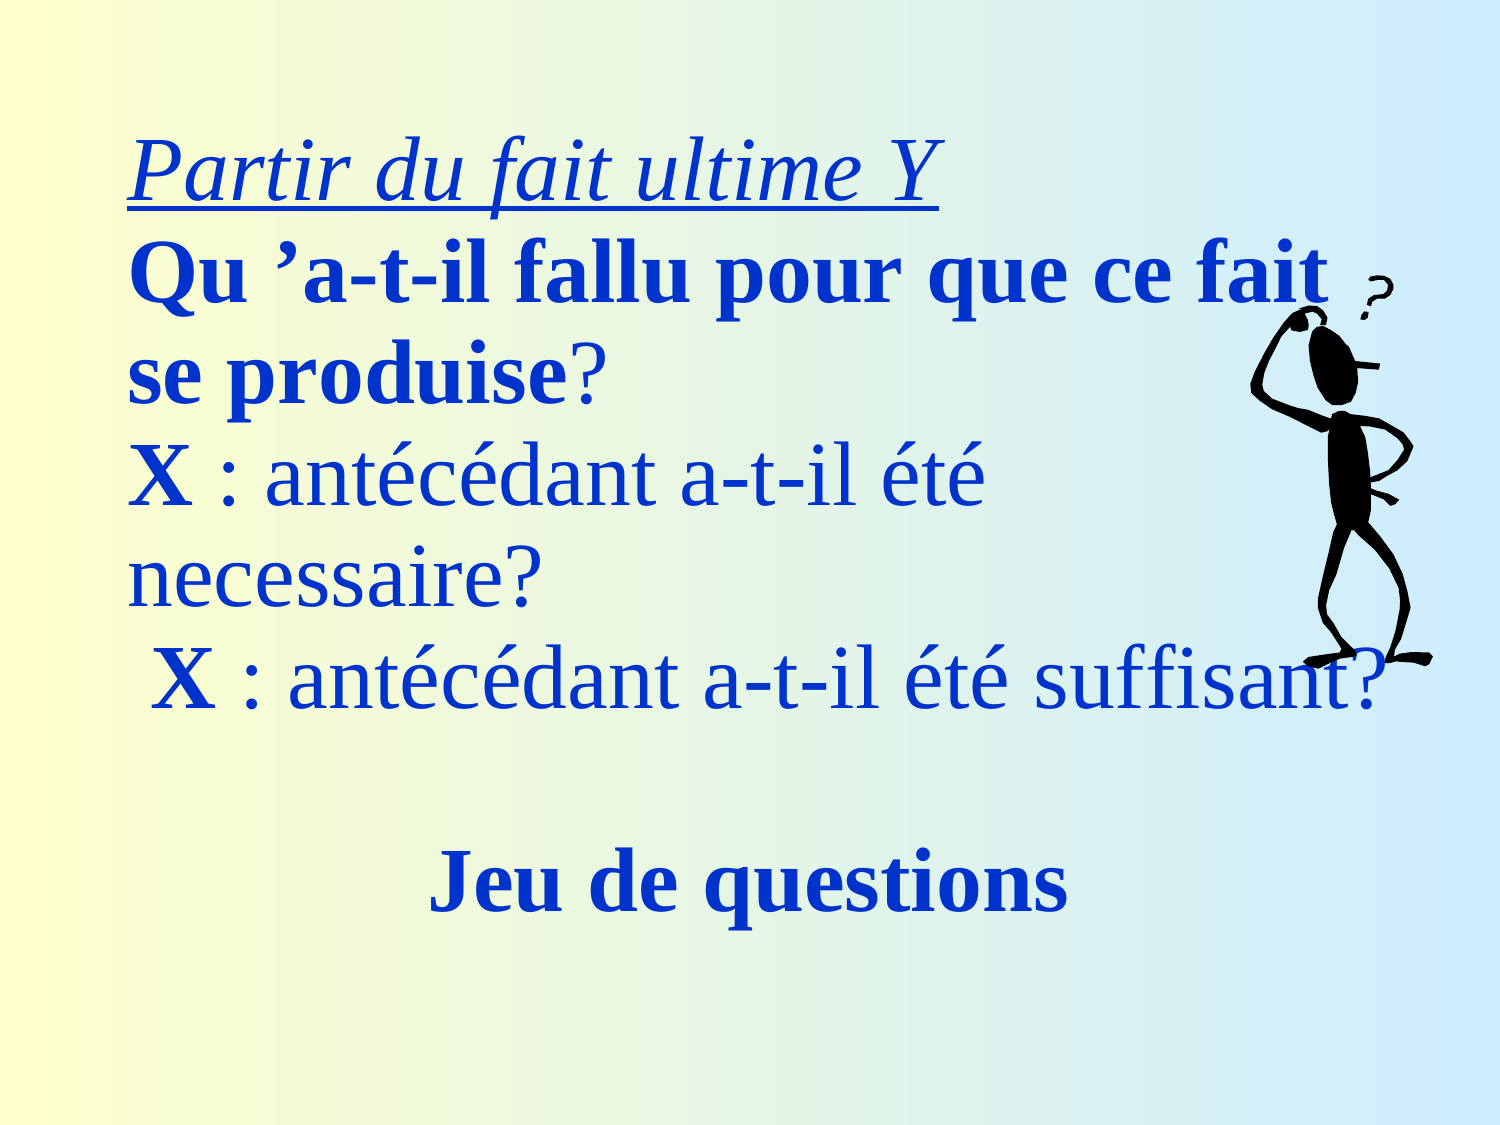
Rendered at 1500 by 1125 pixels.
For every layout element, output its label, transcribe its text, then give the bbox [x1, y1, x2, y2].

title Partir du fait ultime Y Qu ’a-t-il fallu pour que ce fait se produise? X : antécédant a-t-il été necessaire? X : antécédant a-t-il été suffisant? Jeu de questions [112, 77, 1425, 973]
picture [1250, 275, 1434, 669]
